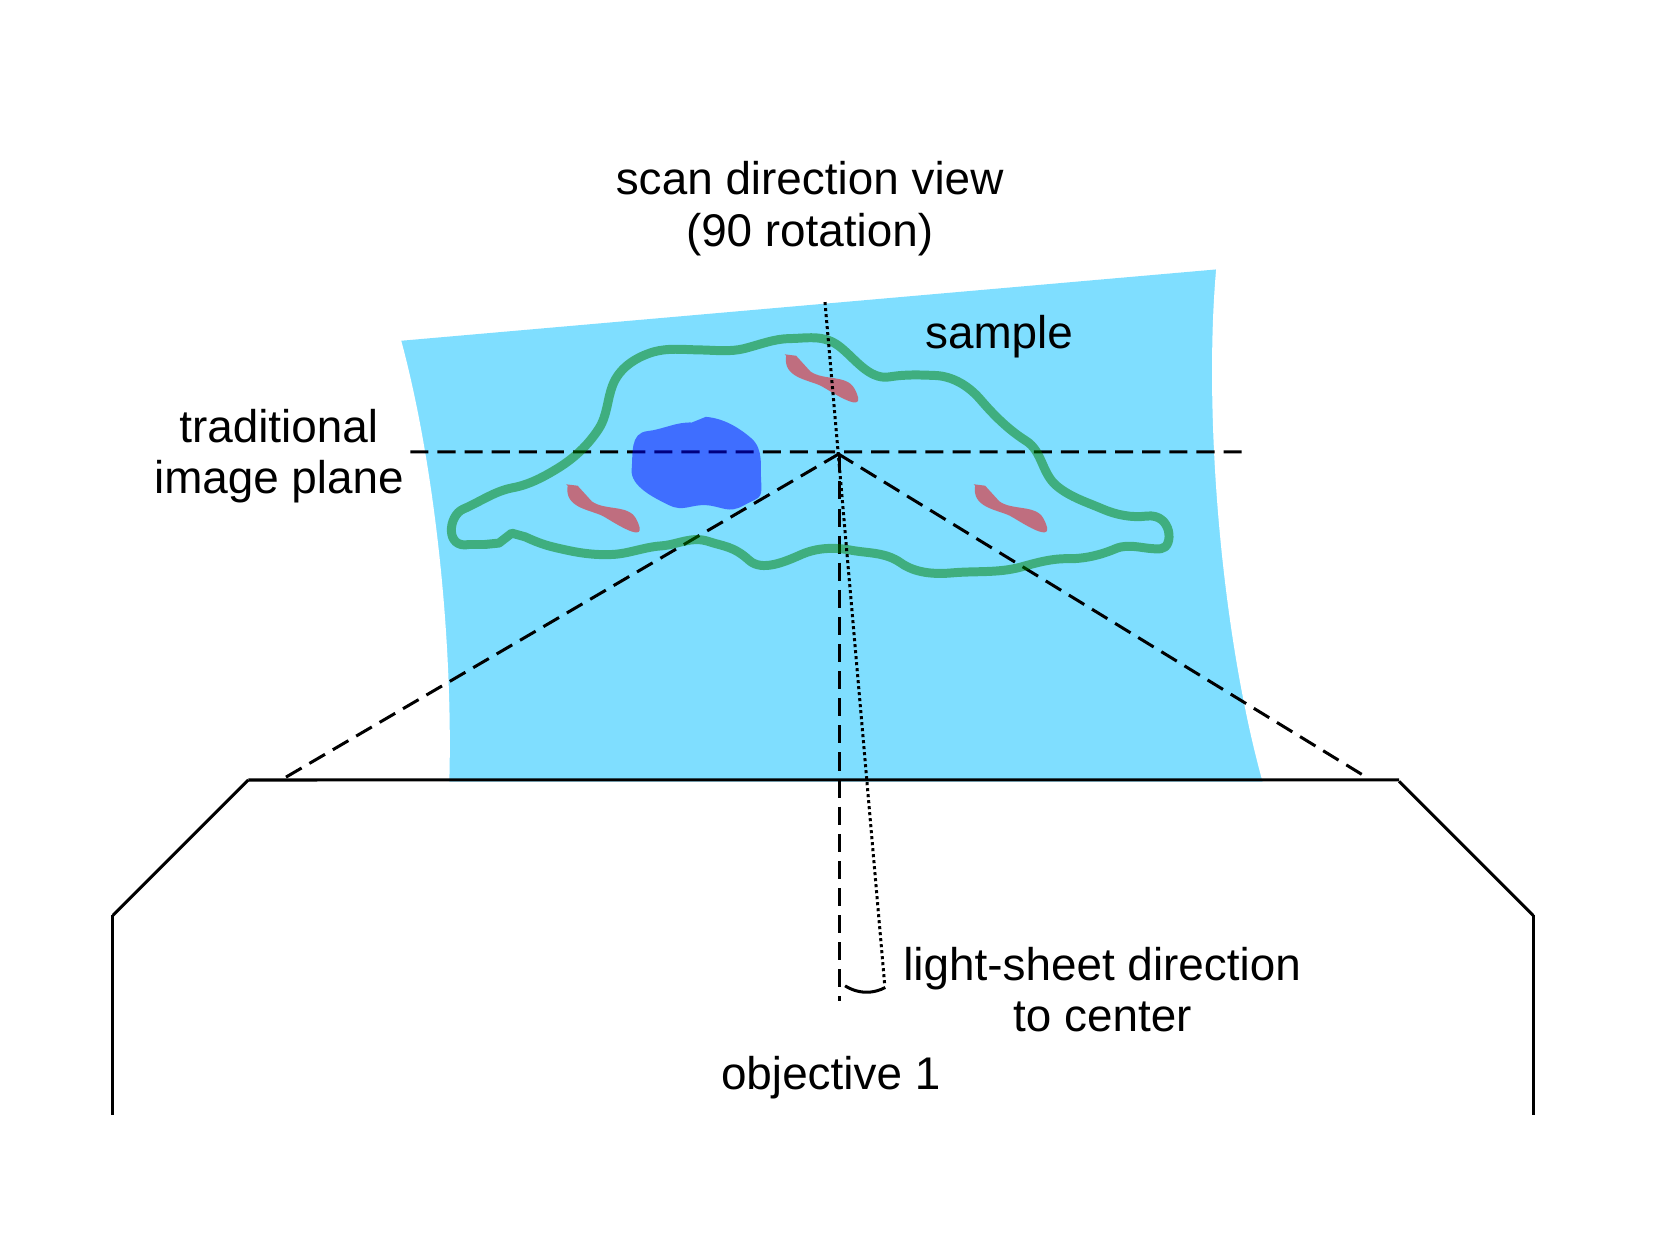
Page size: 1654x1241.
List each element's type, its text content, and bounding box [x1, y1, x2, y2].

text_box [456, 343, 1164, 568]
text_box light-sheet direction to center [888, 931, 1317, 1100]
text_box traditional image plane [132, 393, 426, 614]
text_box [302, 782, 1432, 1232]
text_box sample [882, 299, 1116, 381]
text_box scan direction view (90 rotation) [581, 145, 1039, 315]
text_box [272, 37, 1418, 797]
text_box objective 1 [640, 1040, 1021, 1112]
